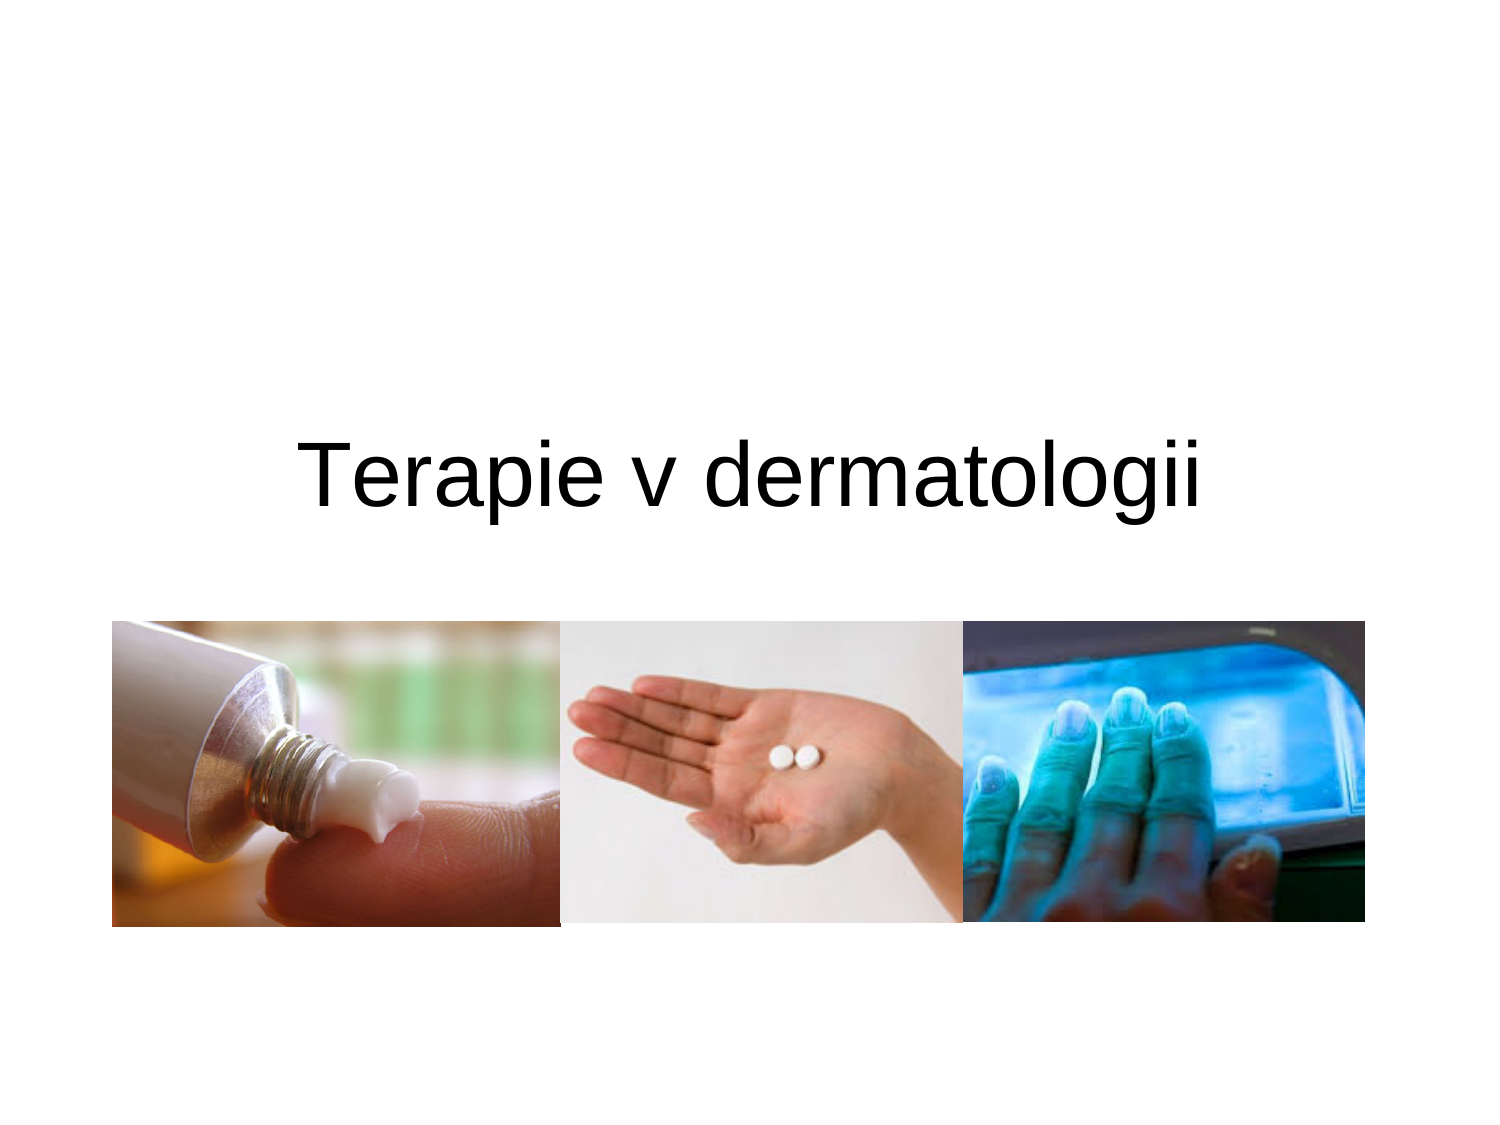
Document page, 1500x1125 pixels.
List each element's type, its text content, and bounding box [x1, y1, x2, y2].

title Terapie v dermatologii [112, 349, 1388, 591]
picture [112, 621, 1365, 927]
